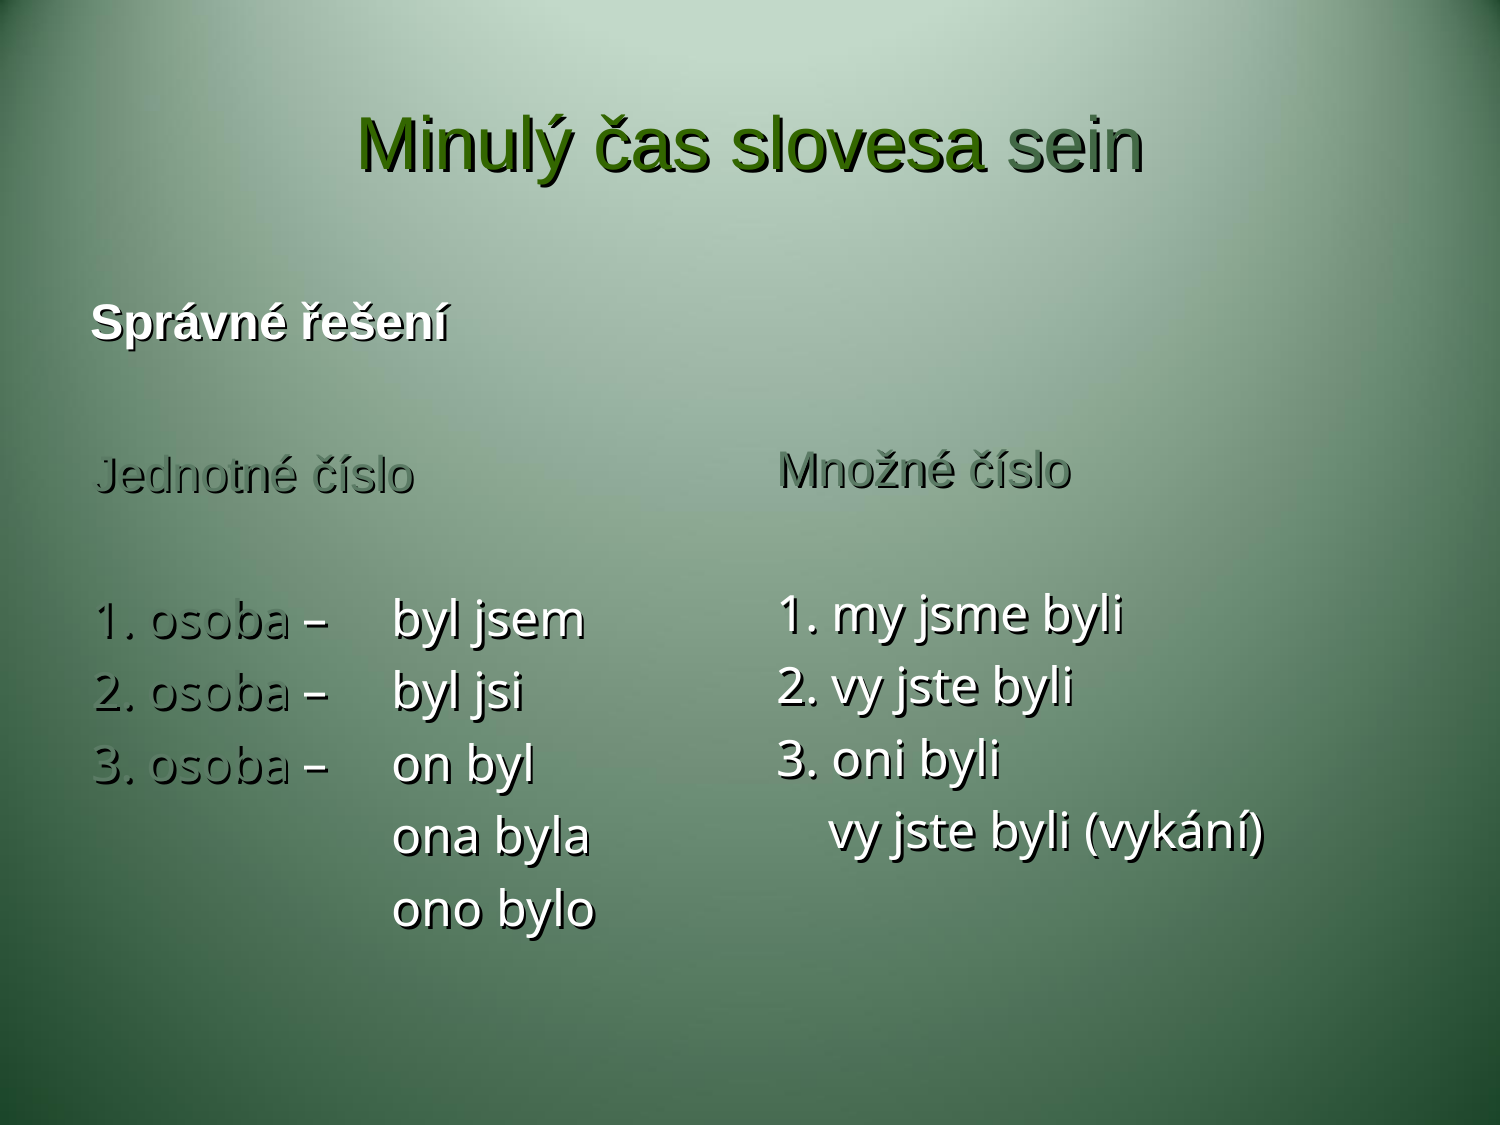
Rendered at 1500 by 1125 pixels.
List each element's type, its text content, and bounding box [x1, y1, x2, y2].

picture [0, 0, 1500, 1125]
list Správné řešení [74, 251, 738, 357]
title Minulý čas slovesa sein [75, 45, 1426, 233]
list Množné číslo 1. my jsme byli 2. vy jste byli 3. oni byli vy jste byli (vykání) [761, 356, 1425, 1012]
list Jednotné číslo 1. osoba – byl jsem 2. osoba – byl jsi 3. osoba – on byl ona byla ono bylo [76, 361, 740, 1125]
